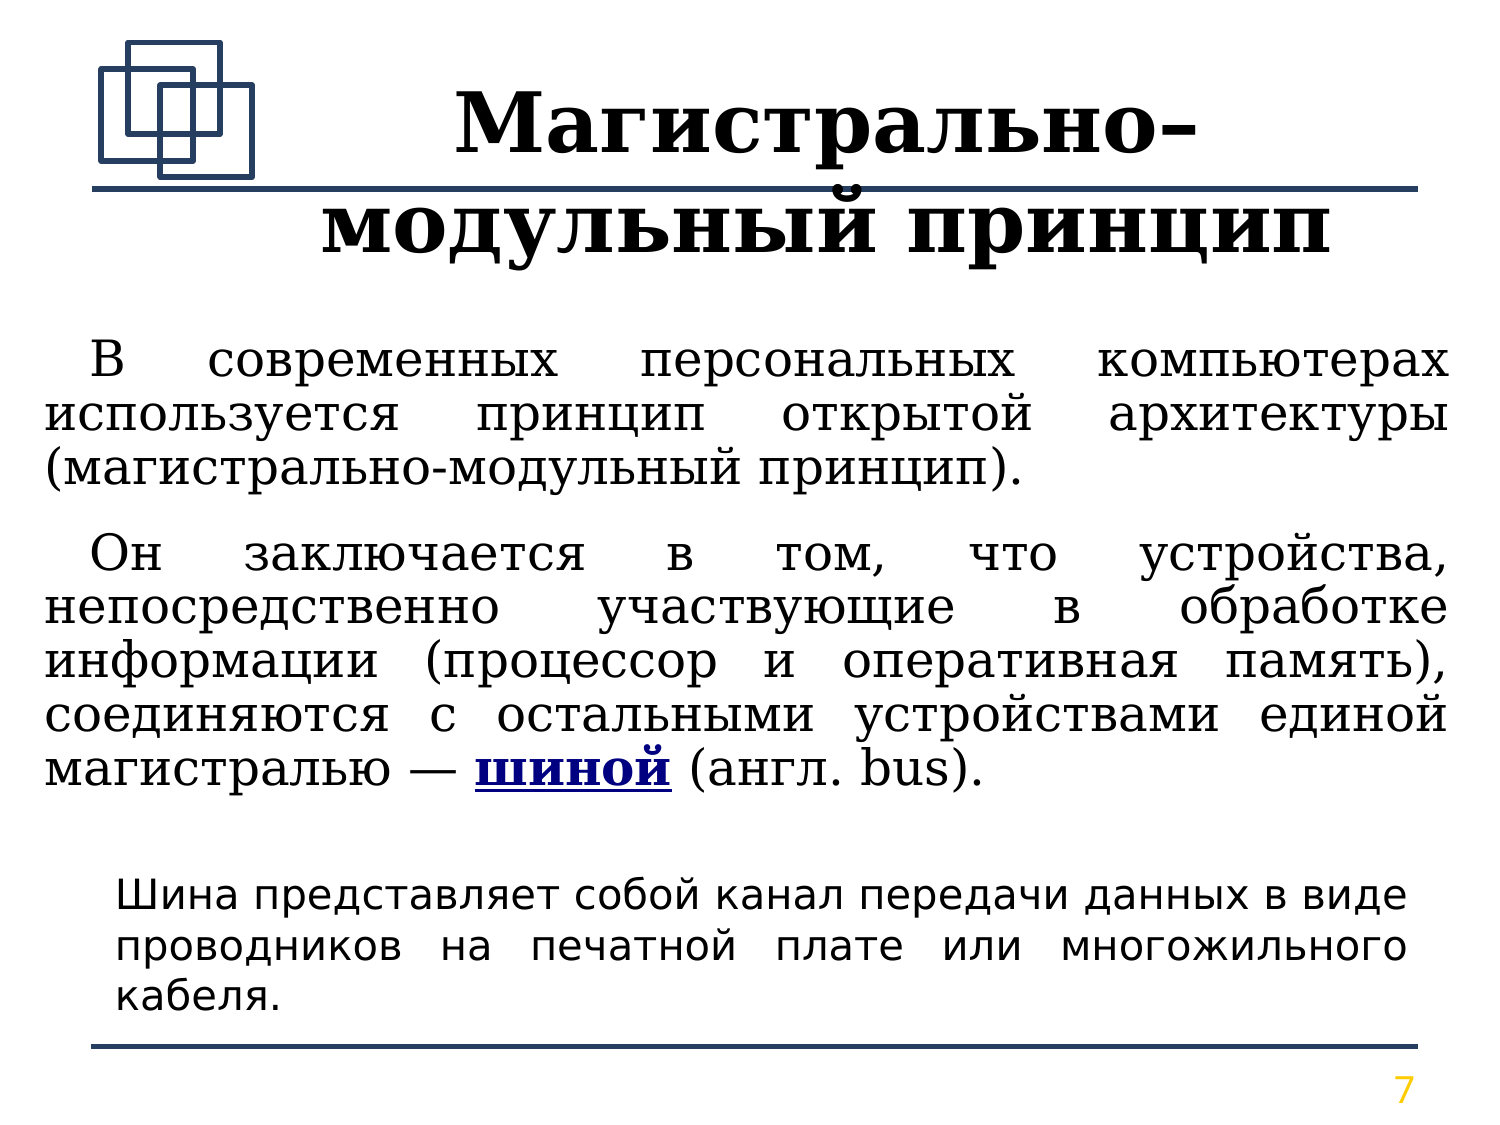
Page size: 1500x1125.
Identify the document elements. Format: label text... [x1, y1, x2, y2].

text_box В современных персональных компьютерах используется принцип открытой архитектуры (магистрально-модульный принцип). Он заключается в том, что устройства, непосредственно участвующие в обработке информации (процессор и оперативная память), соединяются с остальными устройствами единой магистралью — шиной (англ. bus). [29, 326, 1465, 870]
text_box Шина представляет собой канал передачи данных в виде проводников на печатной плате или многожильного кабеля. [100, 860, 1424, 1027]
text_box Магистрально–модульный принцип [206, 49, 1447, 290]
